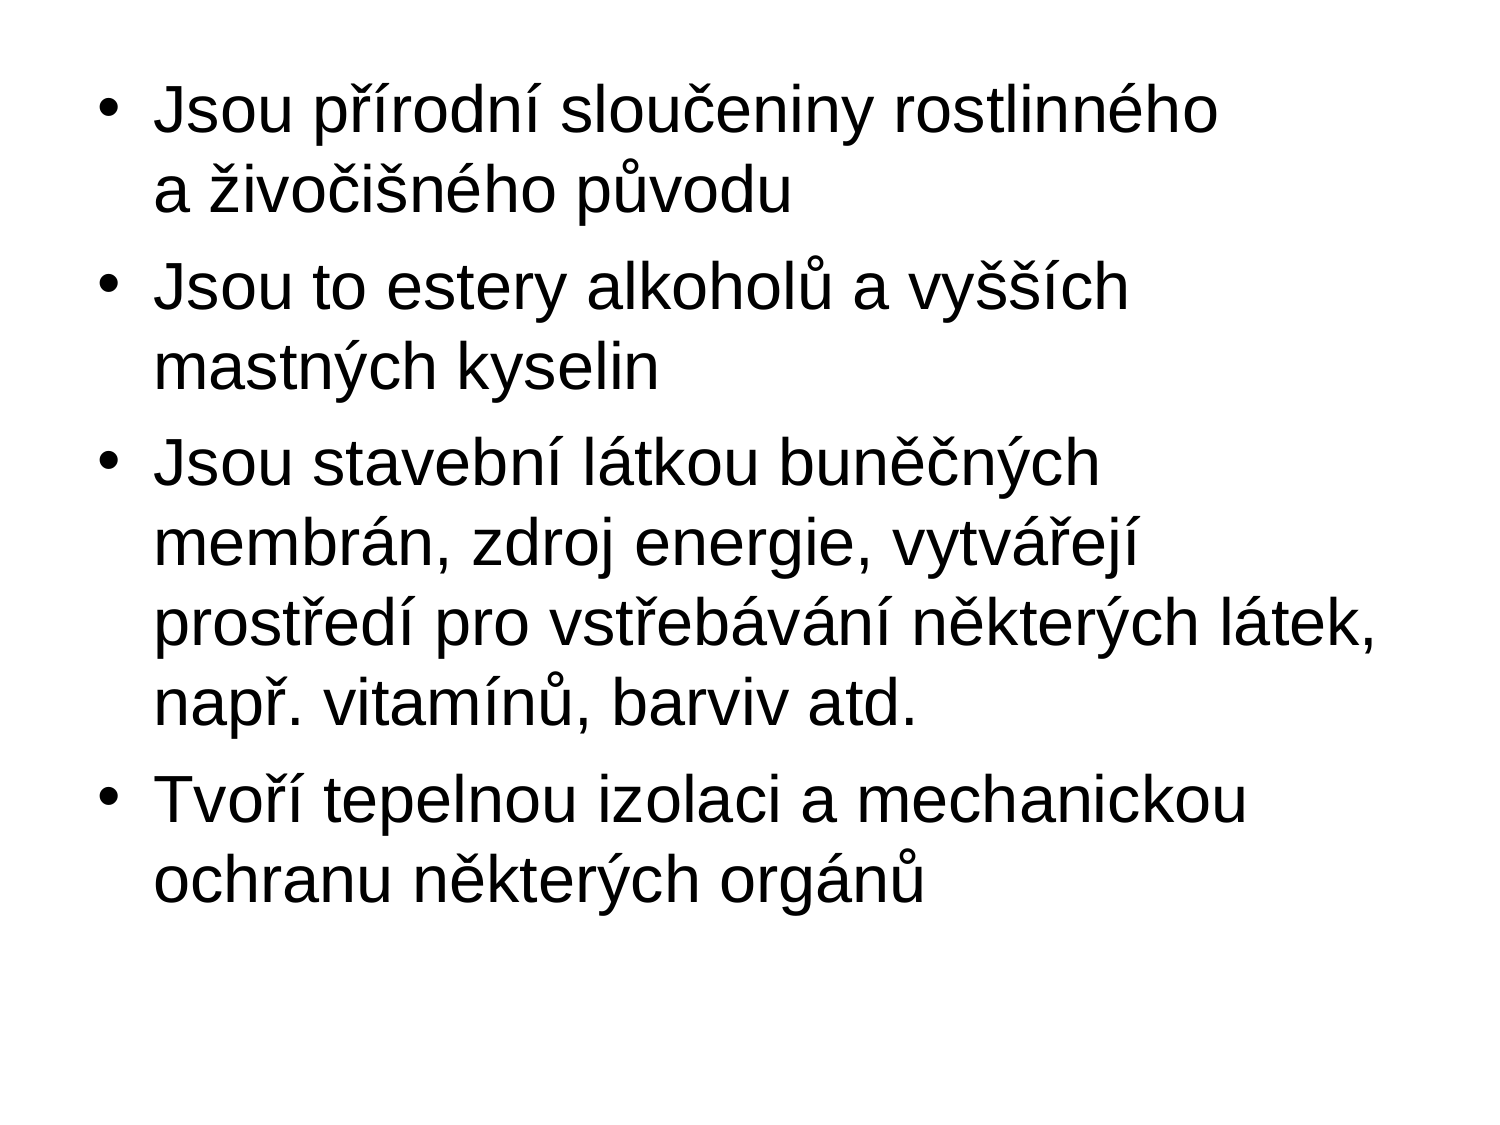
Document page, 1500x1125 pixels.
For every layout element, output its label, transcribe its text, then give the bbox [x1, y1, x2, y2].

list Jsou přírodní sloučeniny rostlinného a živočišného původu Jsou to estery alkoholů a vyšších mastných kyselin Jsou stavební látkou buněčných membrán, zdroj energie, vytvářejí prostředí pro vstřebávání některých látek, např. vitamínů, barviv atd. Tvoří tepelnou izolaci a mechanickou ochranu některých orgánů [82, 58, 1433, 1048]
